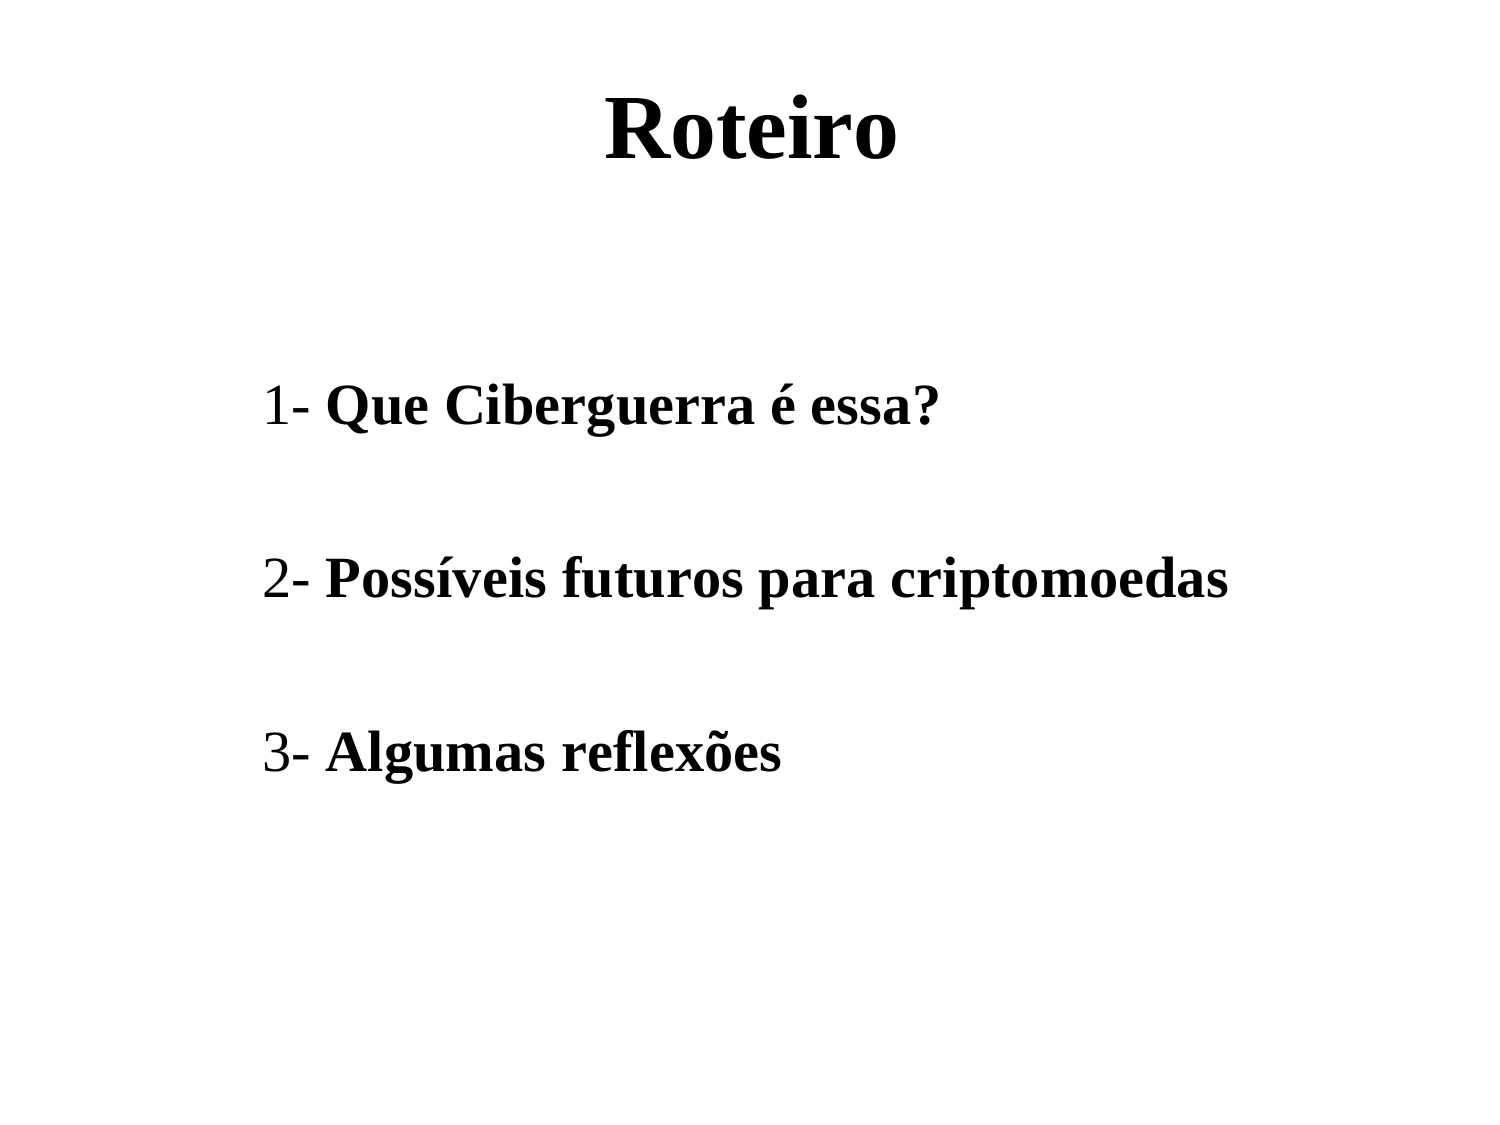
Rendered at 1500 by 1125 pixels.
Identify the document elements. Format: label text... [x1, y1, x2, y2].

title Roteiro [62, 52, 1442, 203]
text_box 1- Que Ciberguerra é essa? 2- Possíveis futuros para criptomoedas 3- Algumas reflexões [246, 269, 1342, 792]
